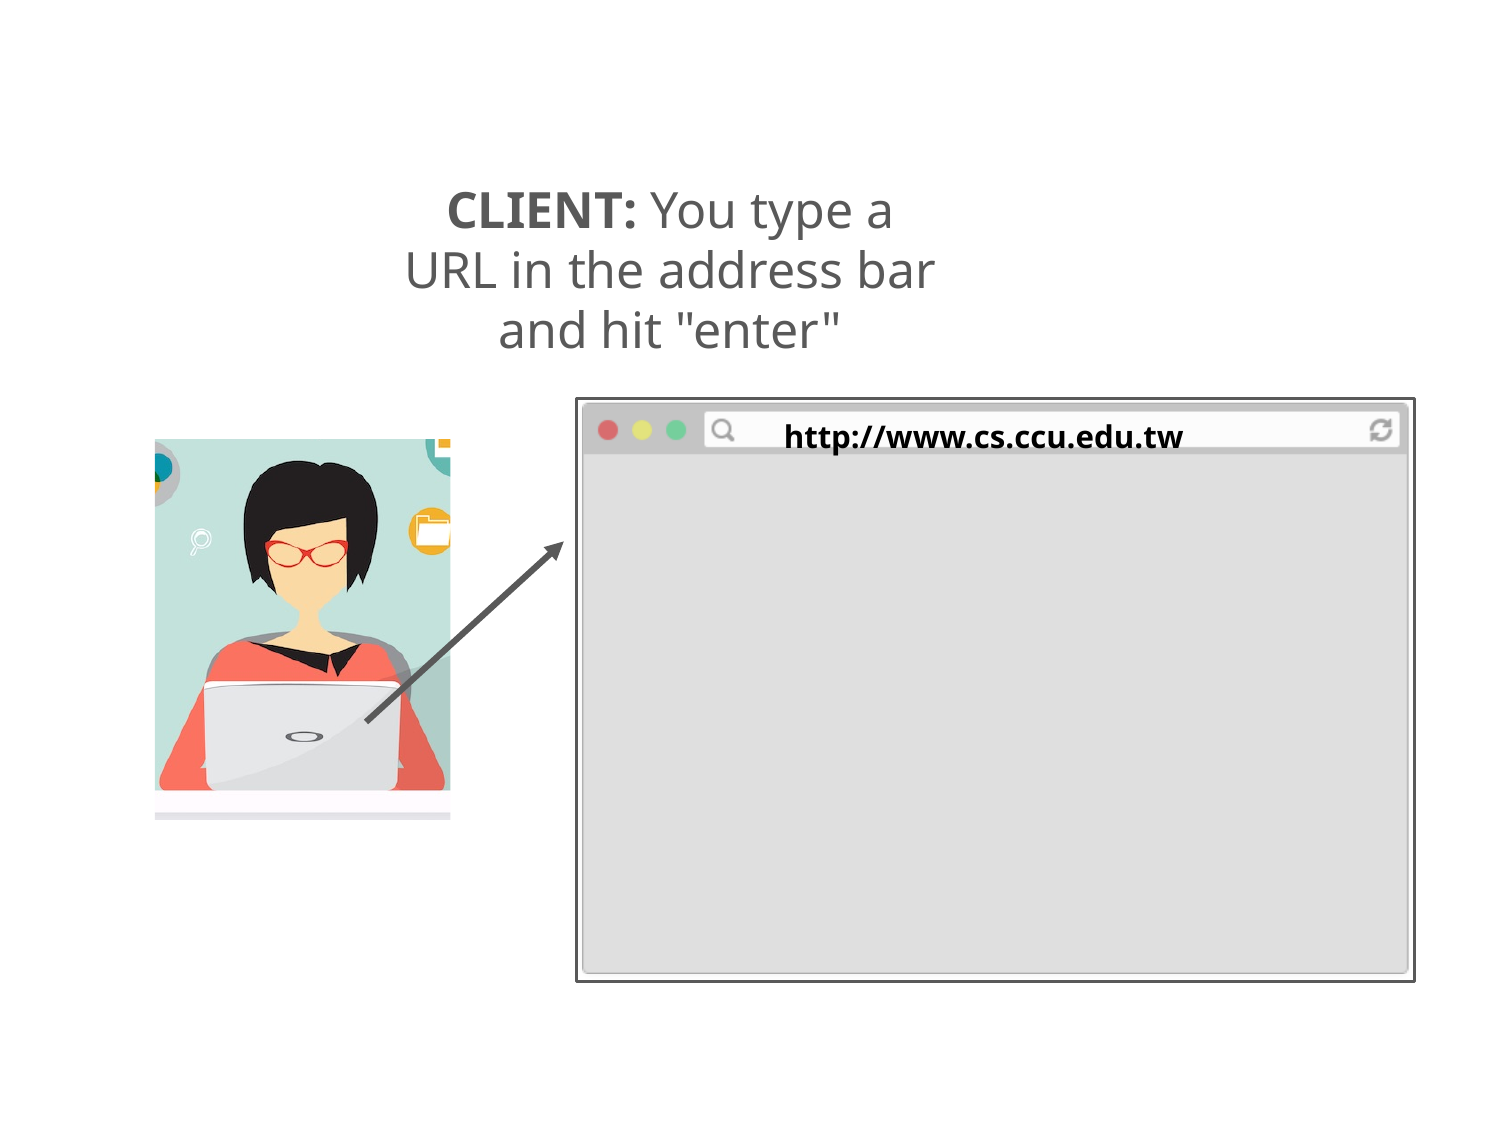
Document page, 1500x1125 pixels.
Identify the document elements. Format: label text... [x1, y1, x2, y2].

picture [154, 439, 451, 820]
list CLIENT: You type a URL in the address bar and hit "enter" [383, 163, 958, 400]
text_box http://www.cs.ccu.edu.tw [769, 402, 1500, 543]
picture [577, 399, 1414, 981]
